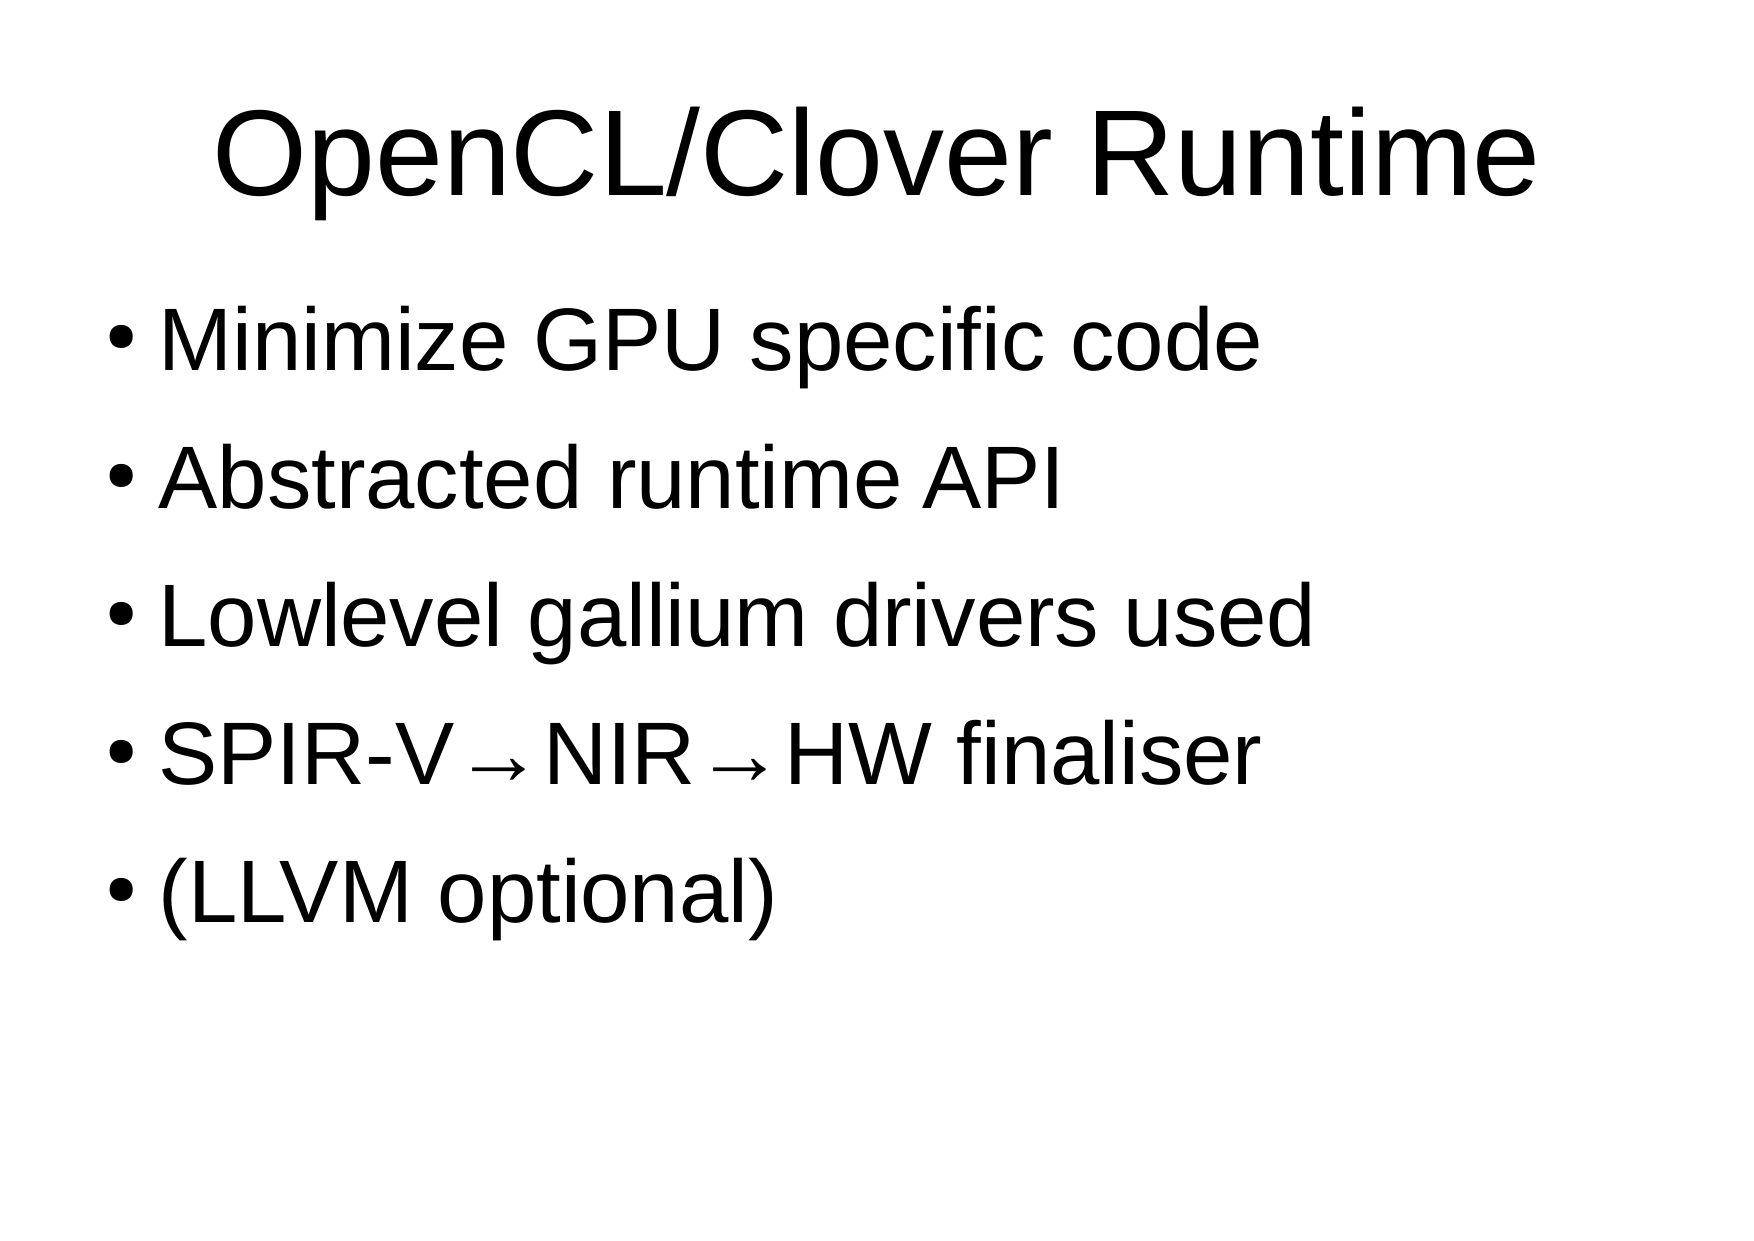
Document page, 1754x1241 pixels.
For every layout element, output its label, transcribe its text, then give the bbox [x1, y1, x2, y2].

list Minimize GPU specific code Abstracted runtime API Lowlevel gallium drivers used SPIR-V→NIR→HW finaliser (LLVM optional) [87, 289, 1667, 1010]
title OpenCL/Clover Runtime [87, 49, 1667, 257]
